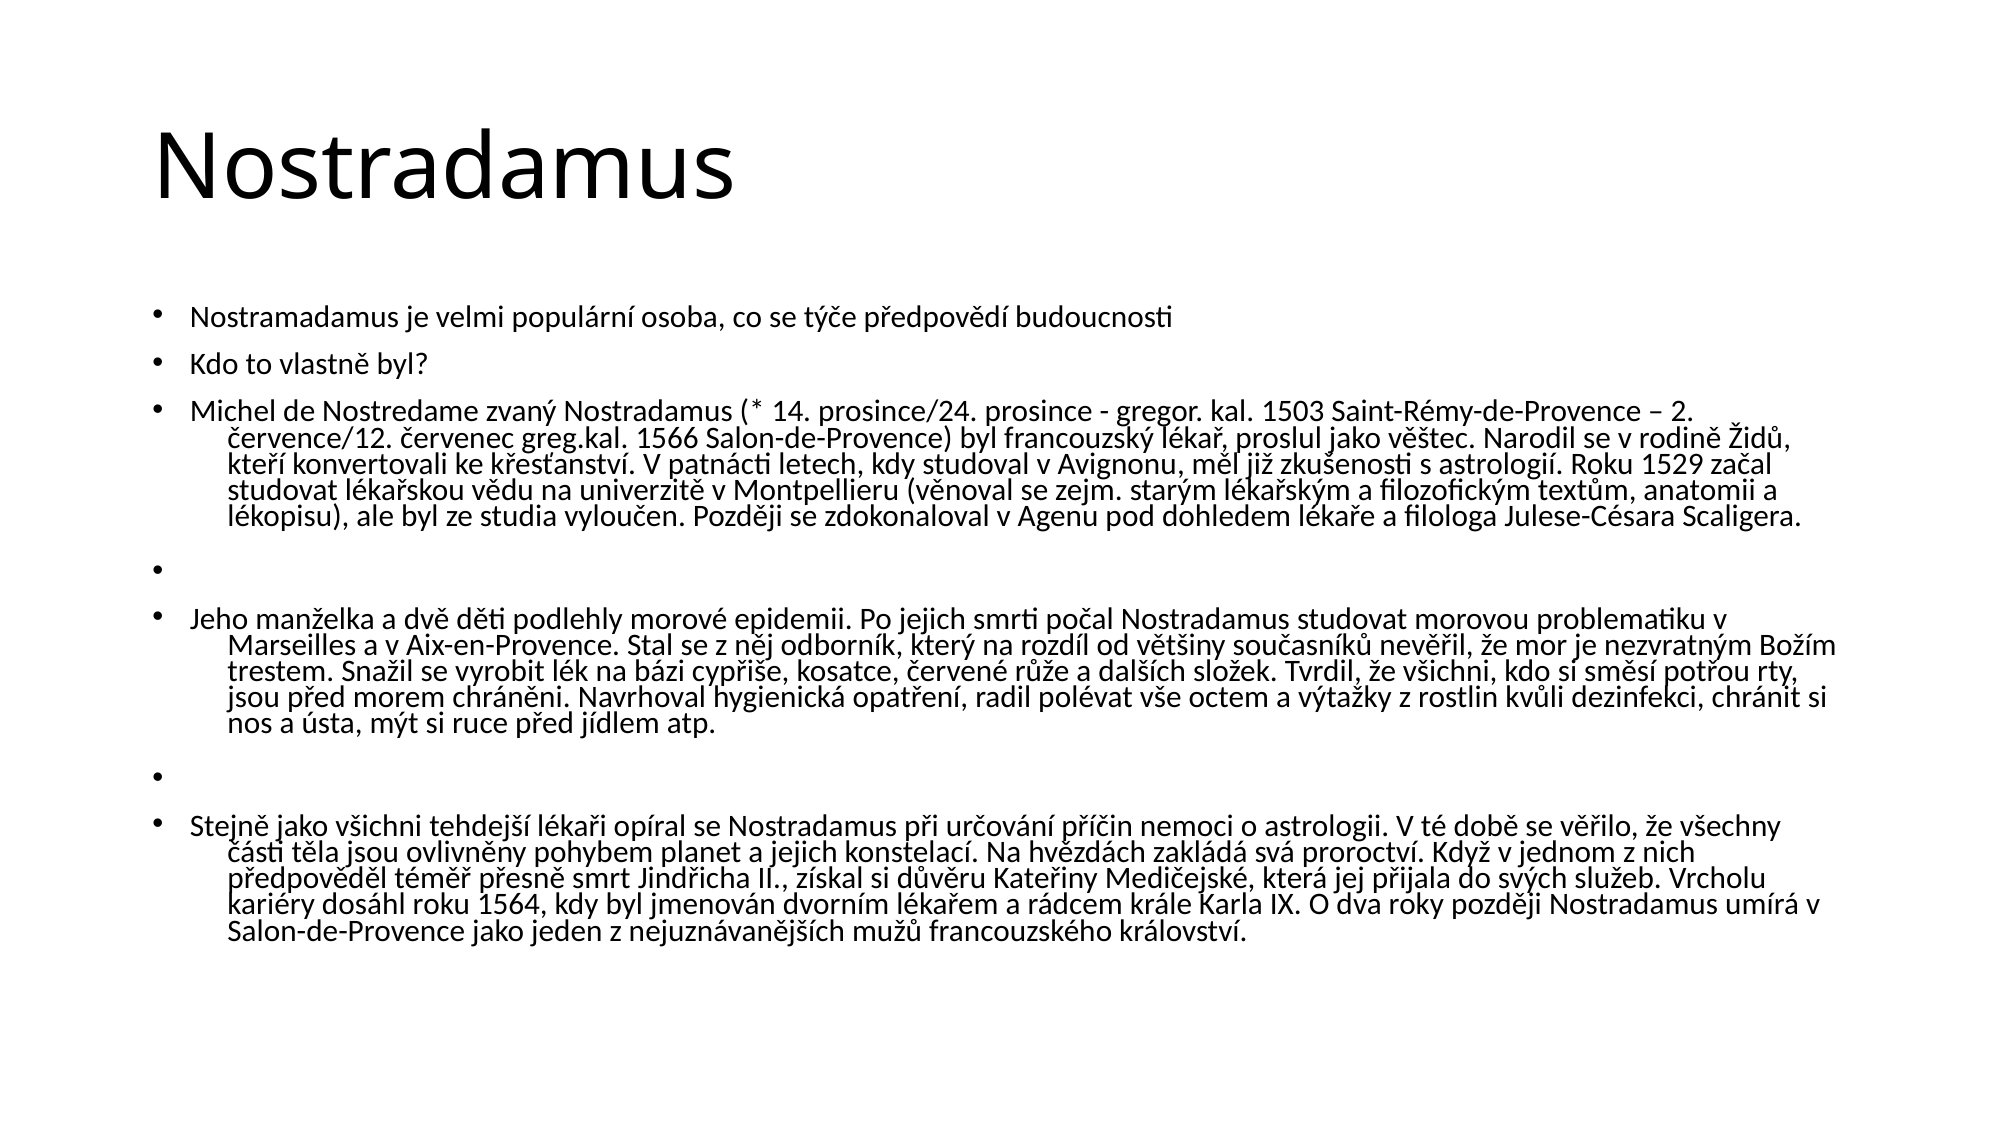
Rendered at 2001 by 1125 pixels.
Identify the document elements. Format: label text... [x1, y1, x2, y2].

list Nostramadamus je velmi populární osoba, co se týče předpovědí budoucnosti Kdo to vlastně byl? Michel de Nostredame zvaný Nostradamus (* 14. prosince/24. prosince - gregor. kal. 1503 Saint-Rémy-de-Provence – 2. července/12. červenec greg.kal. 1566 Salon-de-Provence) byl francouzský lékař, proslul jako věštec. Narodil se v rodině Židů, kteří konvertovali ke křesťanství. V patnácti letech, kdy studoval v Avignonu, měl již zkušenosti s astrologií. Roku 1529 začal studovat lékařskou vědu na univerzitě v Montpellieru (věnoval se zejm. starým lékařským a filozofickým textům, anatomii a lékopisu), ale byl ze studia vyloučen. Později se zdokonaloval v Agenu pod dohledem lékaře a filologa Julese-Césara Scaligera. Jeho manželka a dvě děti podlehly morové epidemii. Po jejich smrti počal Nostradamus studovat morovou problematiku v Marseilles a v Aix-en-Provence. Stal se z něj odborník, který na rozdíl od většiny současníků nevěřil, že mor je nezvratným Božím trestem. Snažil se vyrobit lék na bázi cypřiše, kosatce, červené růže a dalších složek. Tvrdil, že všichni, kdo si směsí potřou rty, jsou před morem chráněni. Navrhoval hygienická opatření, radil polévat vše octem a výtažky z rostlin kvůli dezinfekci, chránit si nos a ústa, mýt si ruce před jídlem atp. Stejně jako všichni tehdejší lékaři opíral se Nostradamus při určování příčin nemoci o astrologii. V té době se věřilo, že všechny části těla jsou ovlivněny pohybem planet a jejich konstelací. Na hvězdách zakládá svá proroctví. Když v jednom z nich předpověděl téměř přesně smrt Jindřicha II., získal si důvěru Kateřiny Medičejské, která jej přijala do svých služeb. Vrcholu kariéry dosáhl roku 1564, kdy byl jmenován dvorním lékařem a rádcem krále Karla IX. O dva roky později Nostradamus umírá v Salon-de-Provence jako jeden z nejuznávanějších mužů francouzského království. [137, 299, 1863, 1014]
title Nostradamus [137, 59, 1863, 278]
